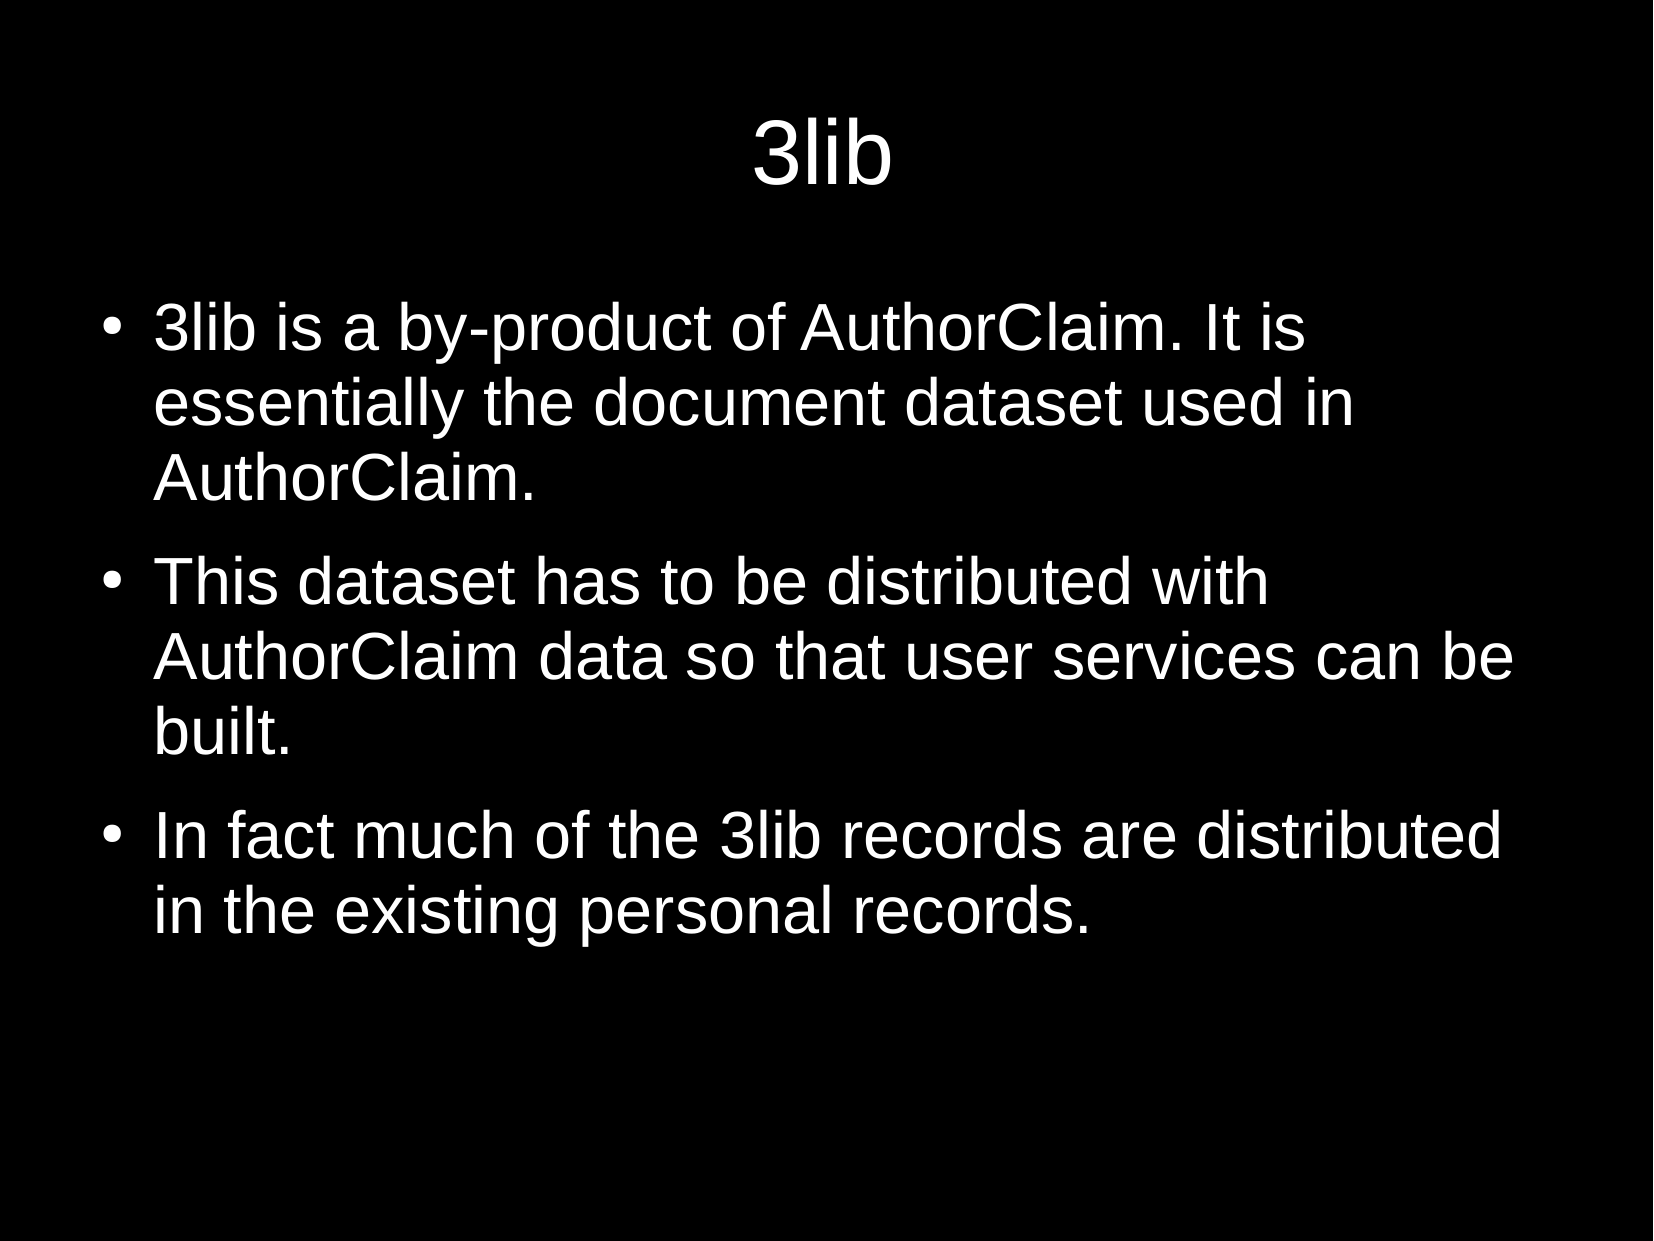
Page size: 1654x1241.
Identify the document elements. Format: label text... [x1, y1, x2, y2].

list 3lib is a by-product of AuthorClaim. It is essentially the document dataset used in AuthorClaim. This dataset has to be distributed with AuthorClaim data so that user services can be built. In fact much of the 3lib records are distributed in the existing personal records. [82, 290, 1571, 1109]
title 3lib [82, 56, 1571, 250]
